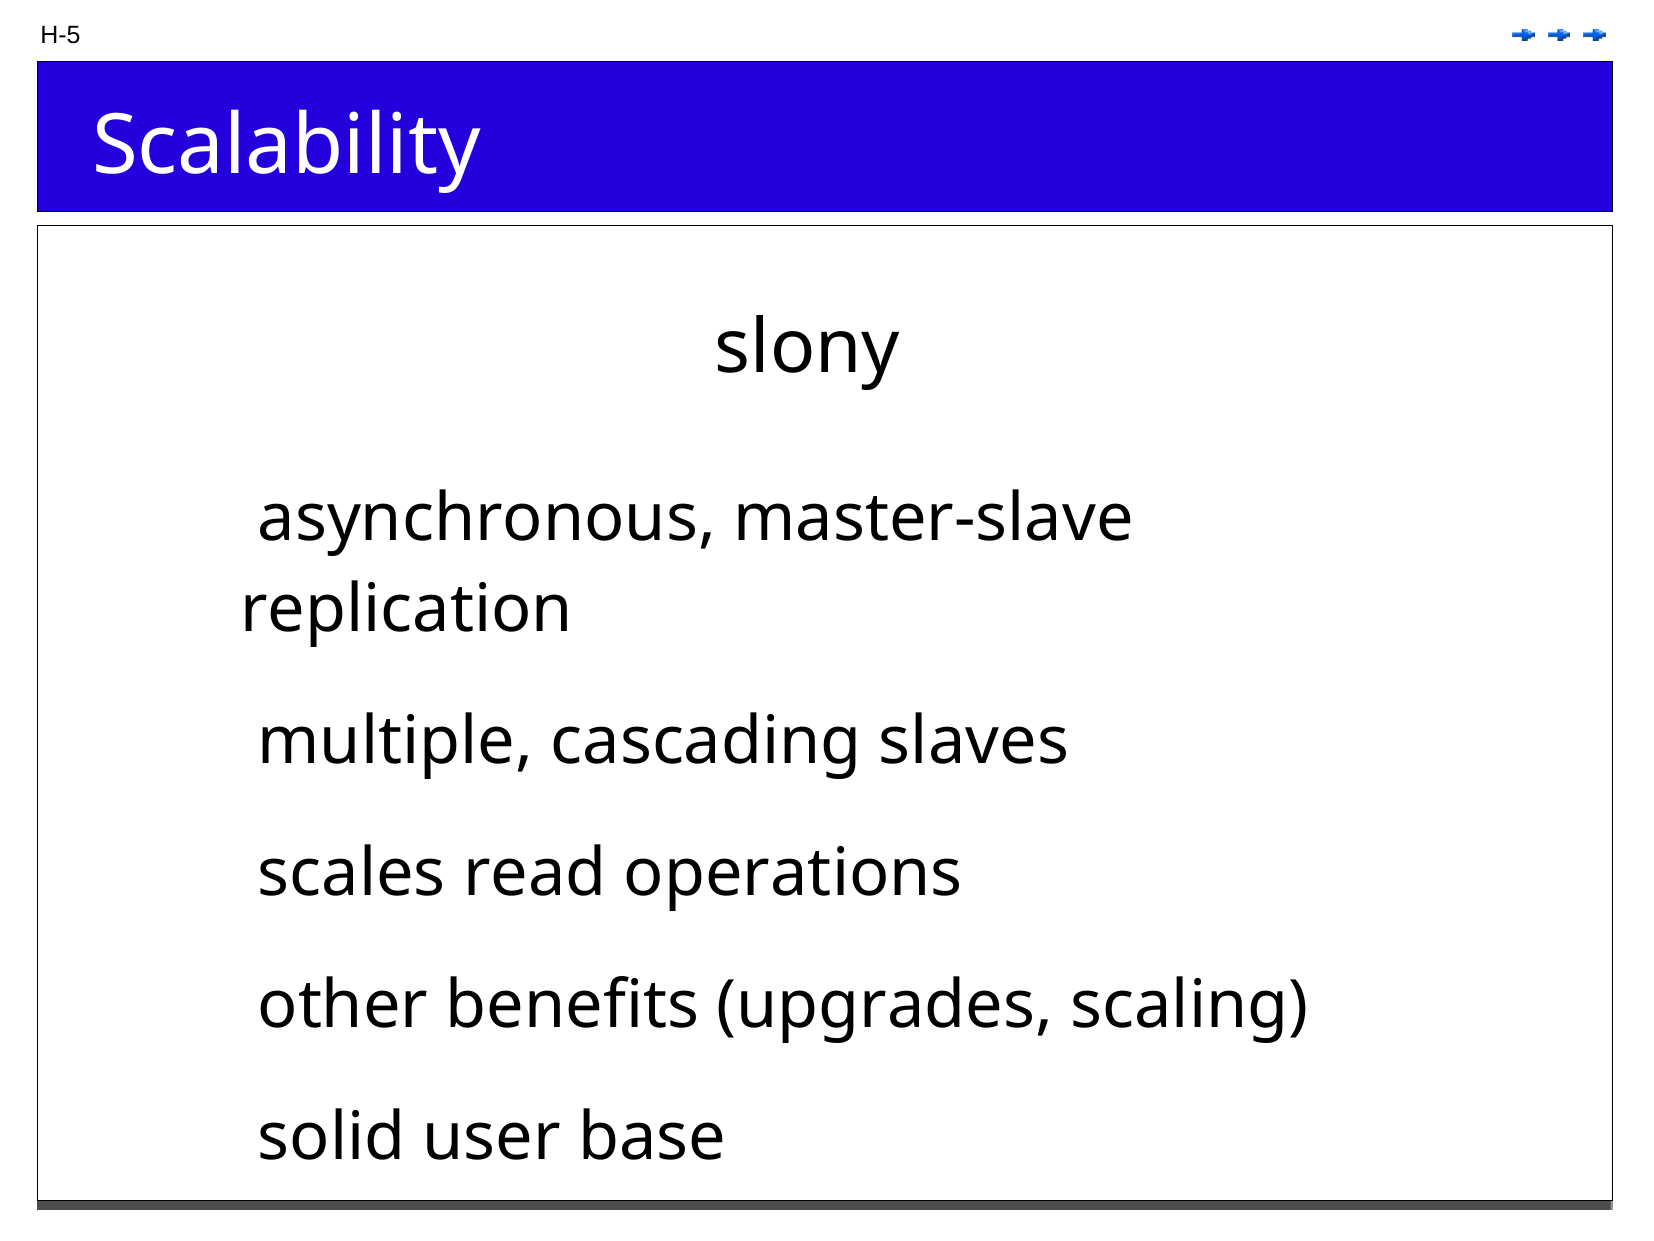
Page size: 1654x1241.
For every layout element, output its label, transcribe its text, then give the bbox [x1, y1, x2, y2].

text_box H-5 [25, 13, 113, 70]
text_box [37, 61, 1613, 212]
text_box [37, 225, 1613, 1201]
text_box Scalability [77, 77, 483, 193]
picture [1548, 29, 1570, 41]
text_box asynchronous, master-slave replication multiple, cascading slaves scales read operations other benefits (upgrades, scaling) solid user base [225, 461, 1428, 1045]
text_box slony [700, 284, 902, 390]
picture [1512, 29, 1535, 41]
picture [1583, 29, 1606, 41]
